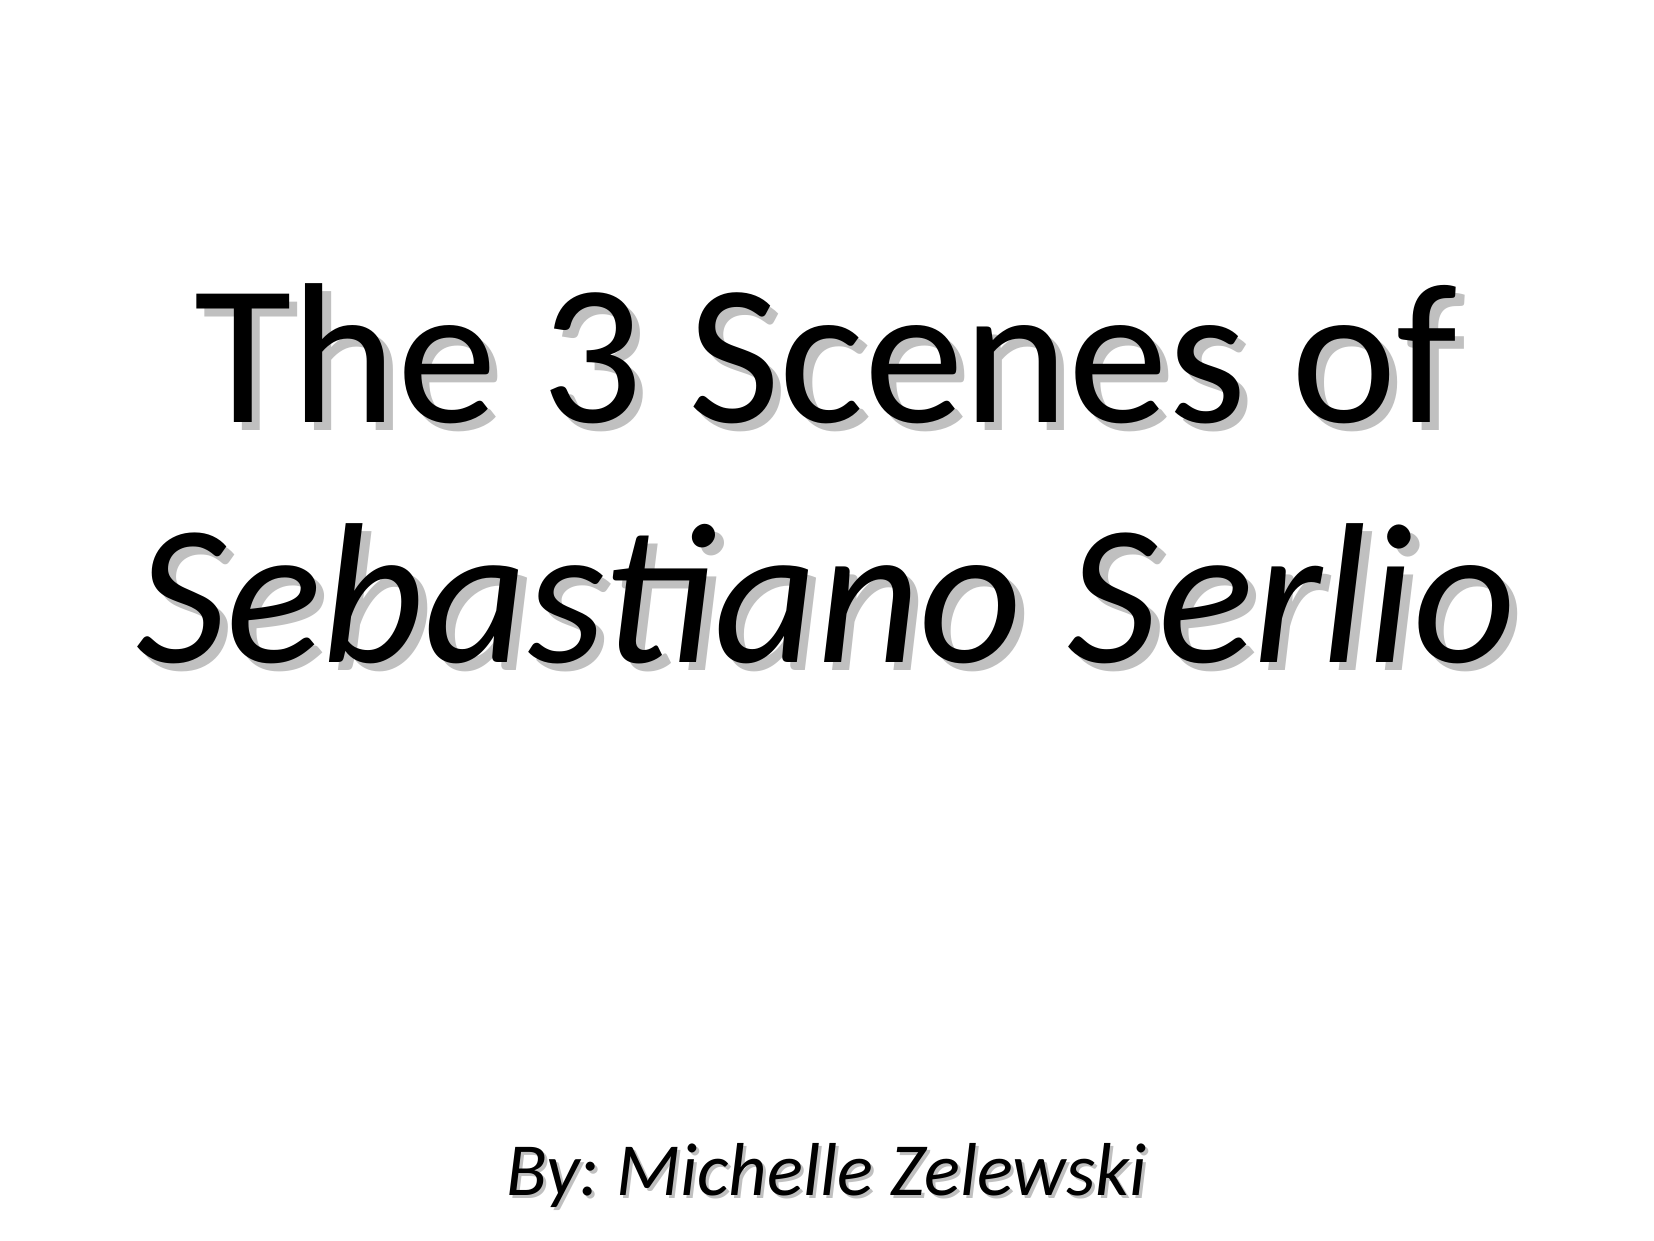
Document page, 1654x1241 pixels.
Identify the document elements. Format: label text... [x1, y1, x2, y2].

subtitle The 3 Scenes of Sebastiano Serlio By: Michelle Zelewski G8 [82, 0, 1571, 1206]
